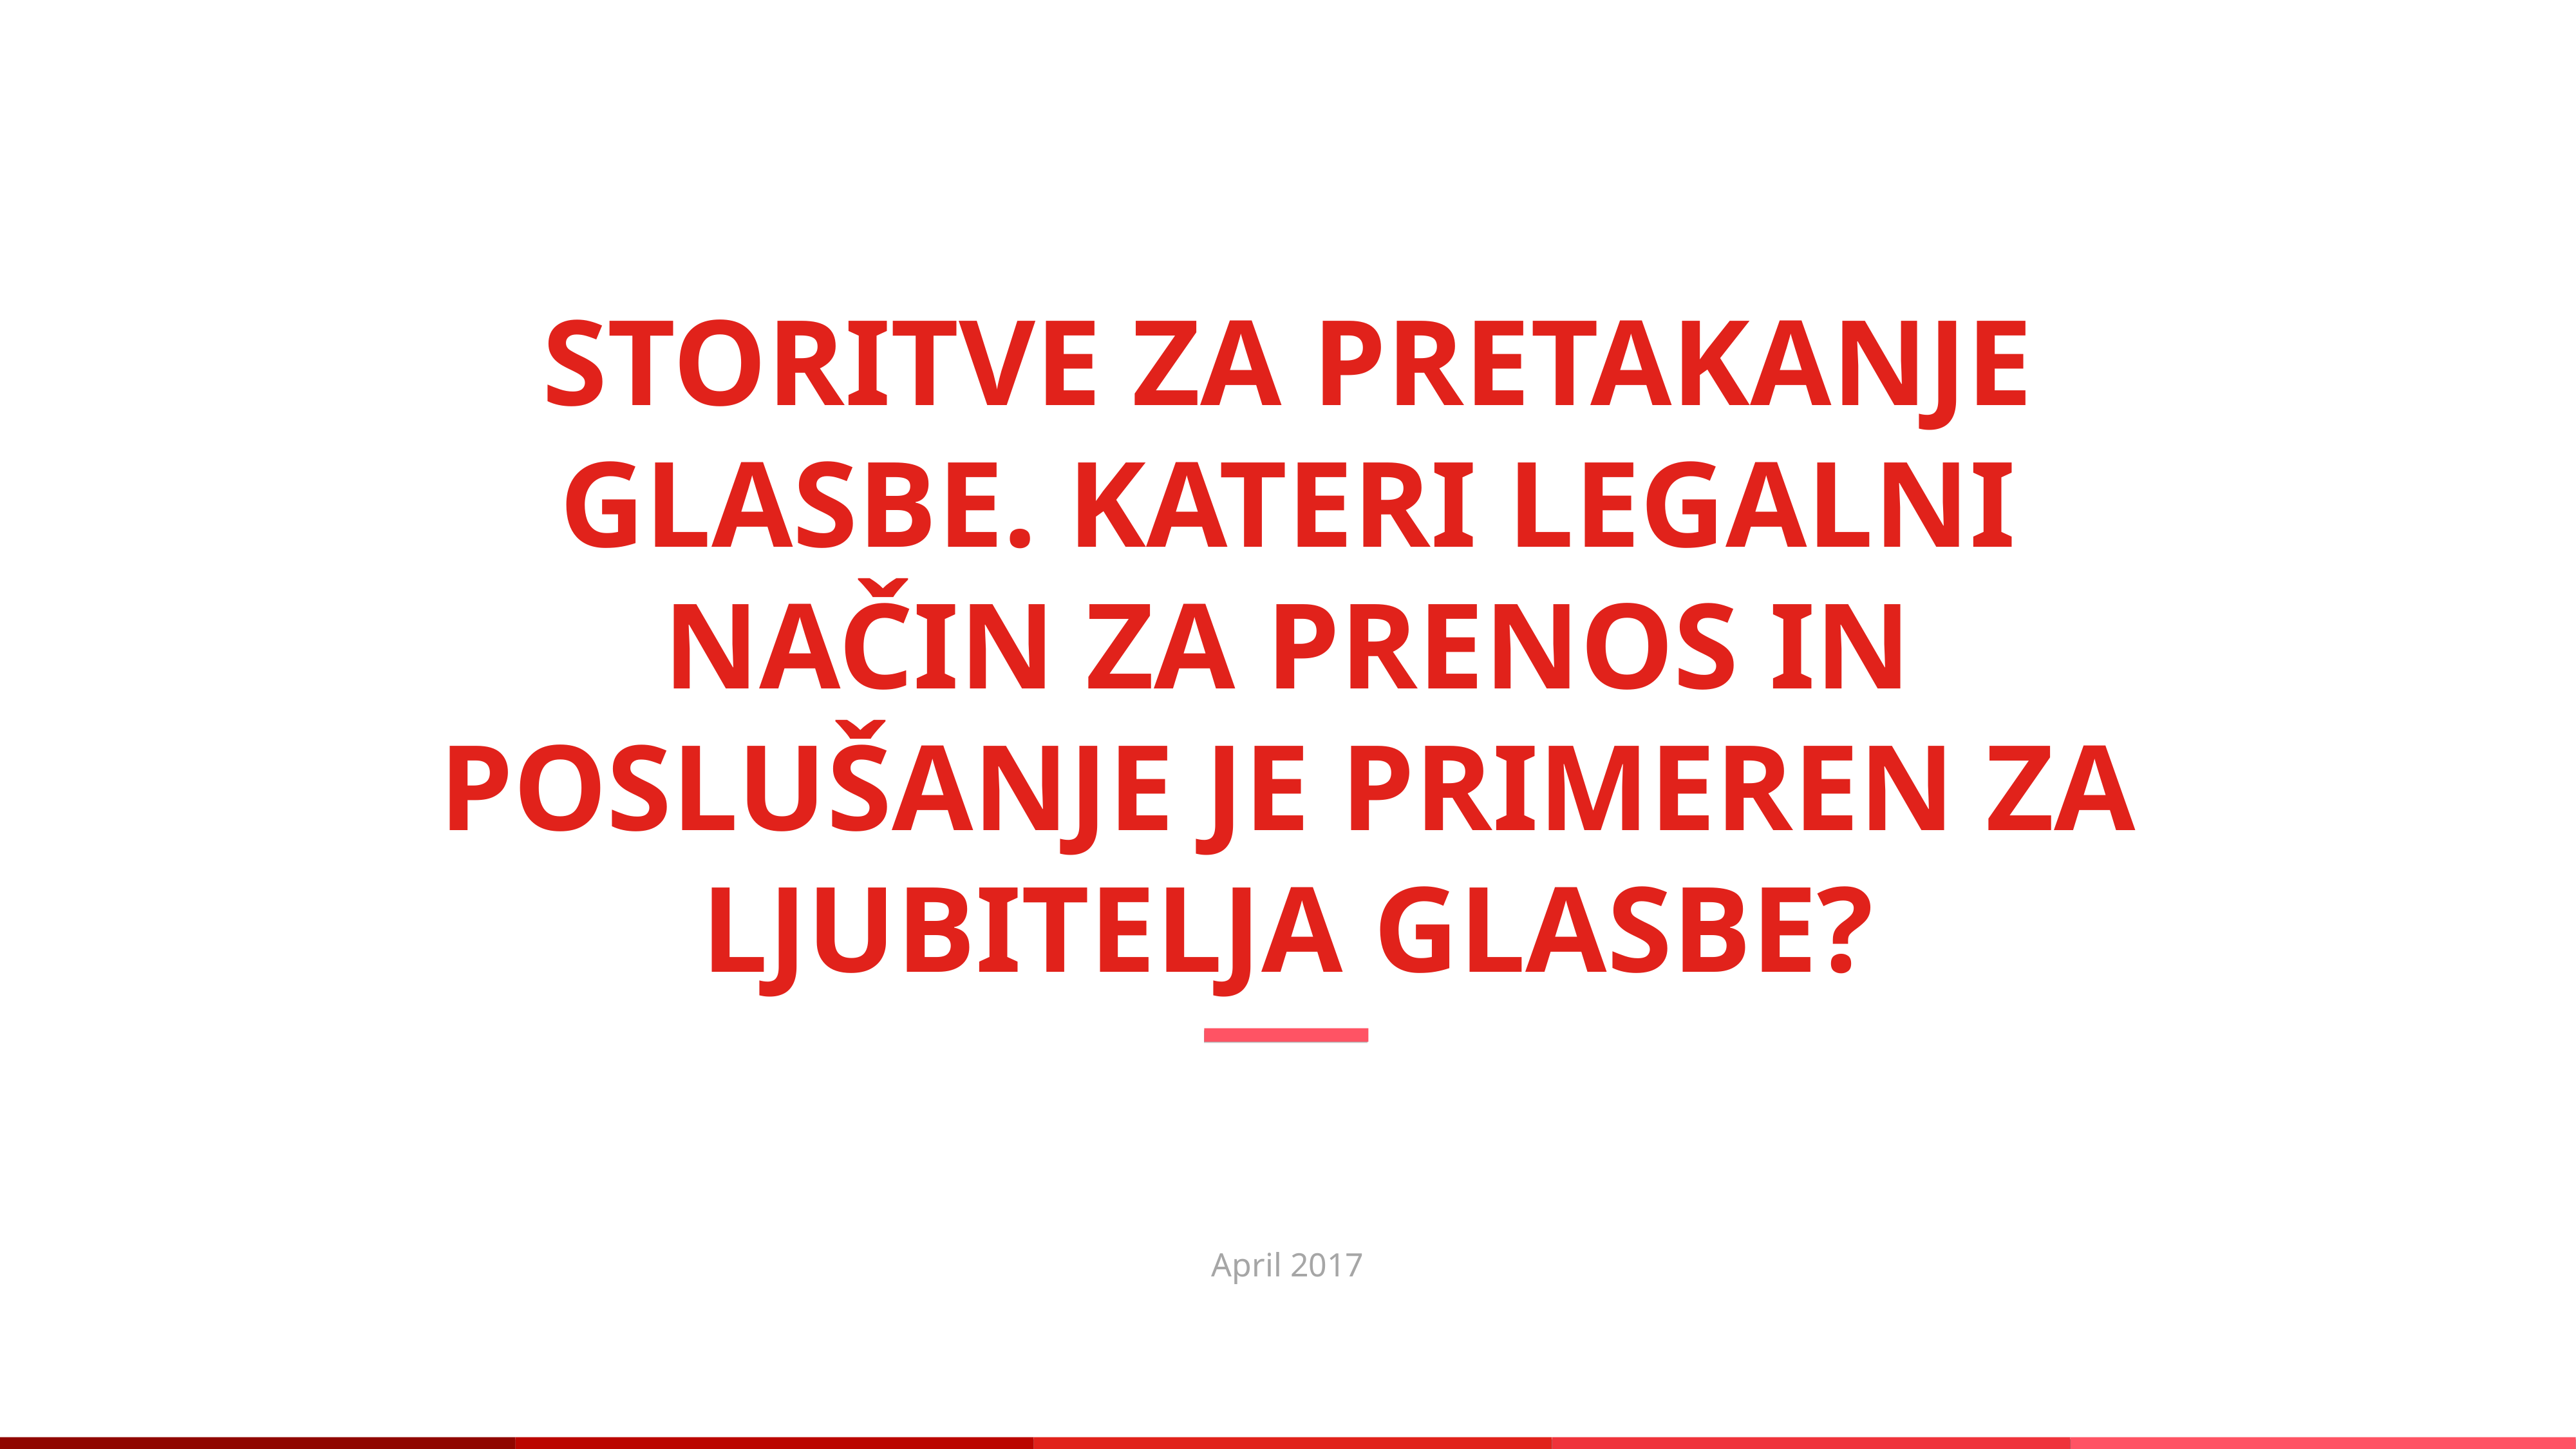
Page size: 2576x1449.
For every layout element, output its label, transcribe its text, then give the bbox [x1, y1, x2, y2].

subtitle April 2017 [617, 1067, 1959, 1297]
title STORITVE ZA PRETAKANJE GLASBE. KATERI LEGALNI NAČIN ZA PRENOS IN POSLUŠANJE JE PRIMEREN ZA LJUBITELJA GLASBE? [383, 562, 2193, 721]
text_box [1204, 1028, 1369, 1042]
